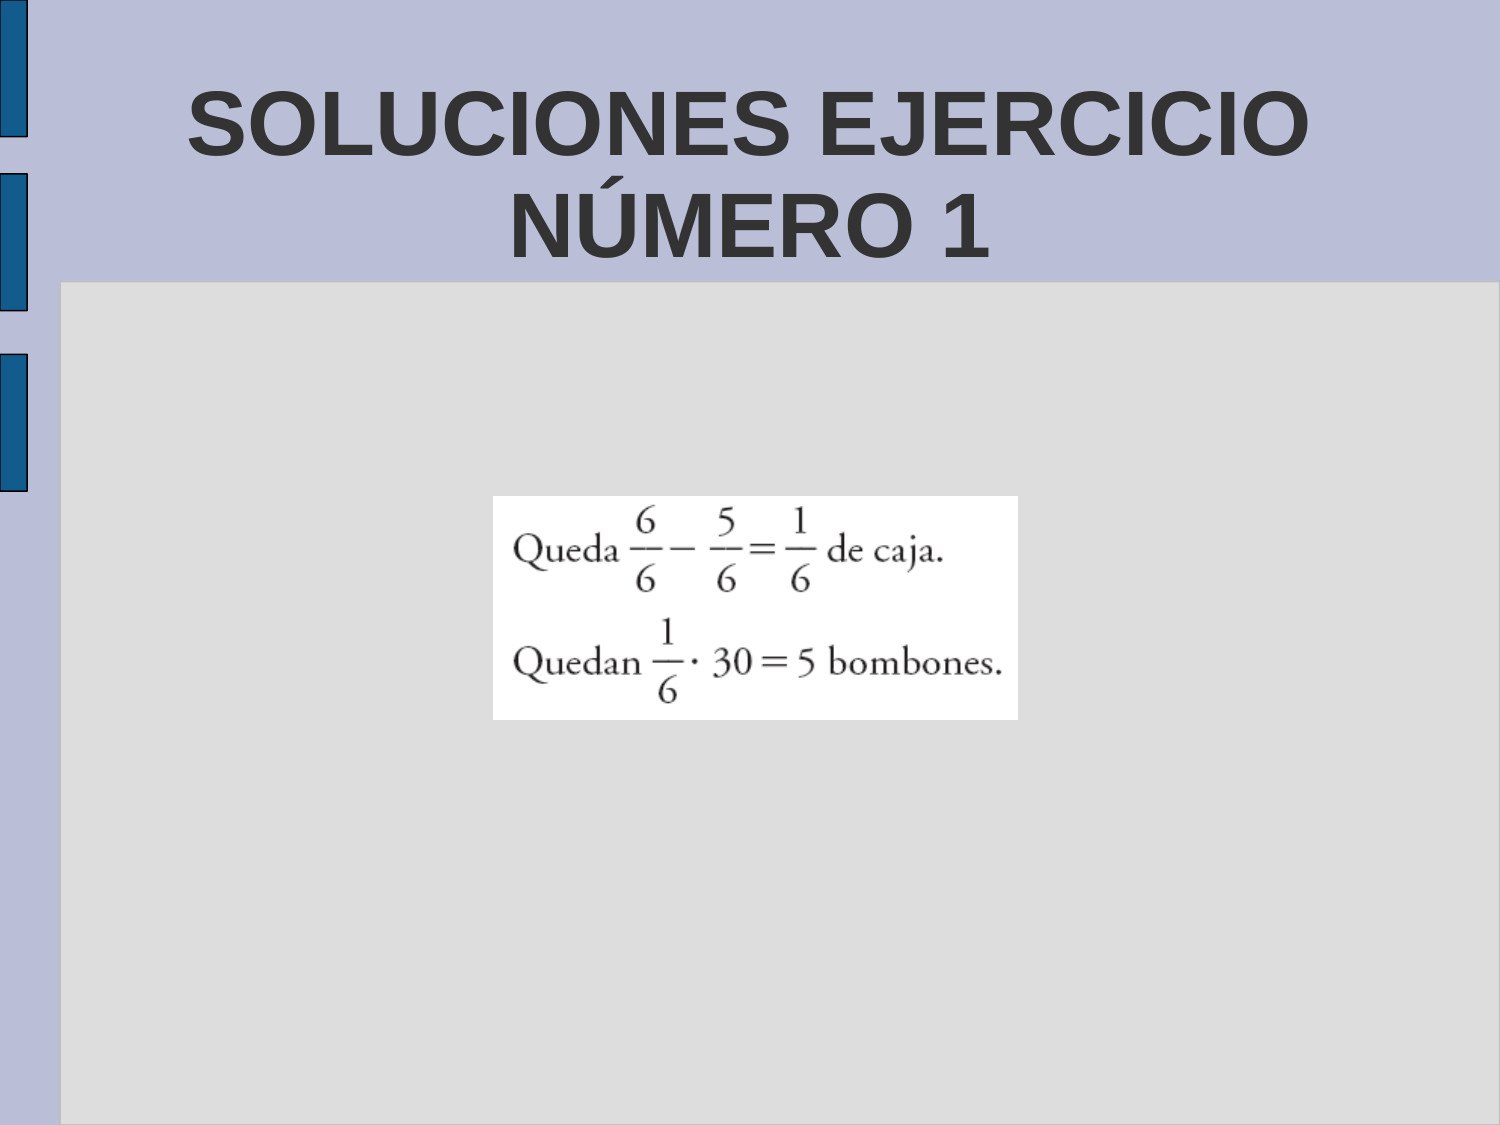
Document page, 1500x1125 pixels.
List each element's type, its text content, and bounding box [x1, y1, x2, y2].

picture [493, 496, 1018, 720]
title SOLUCIONES EJERCICIO NÚMERO 1 [110, 73, 1391, 279]
